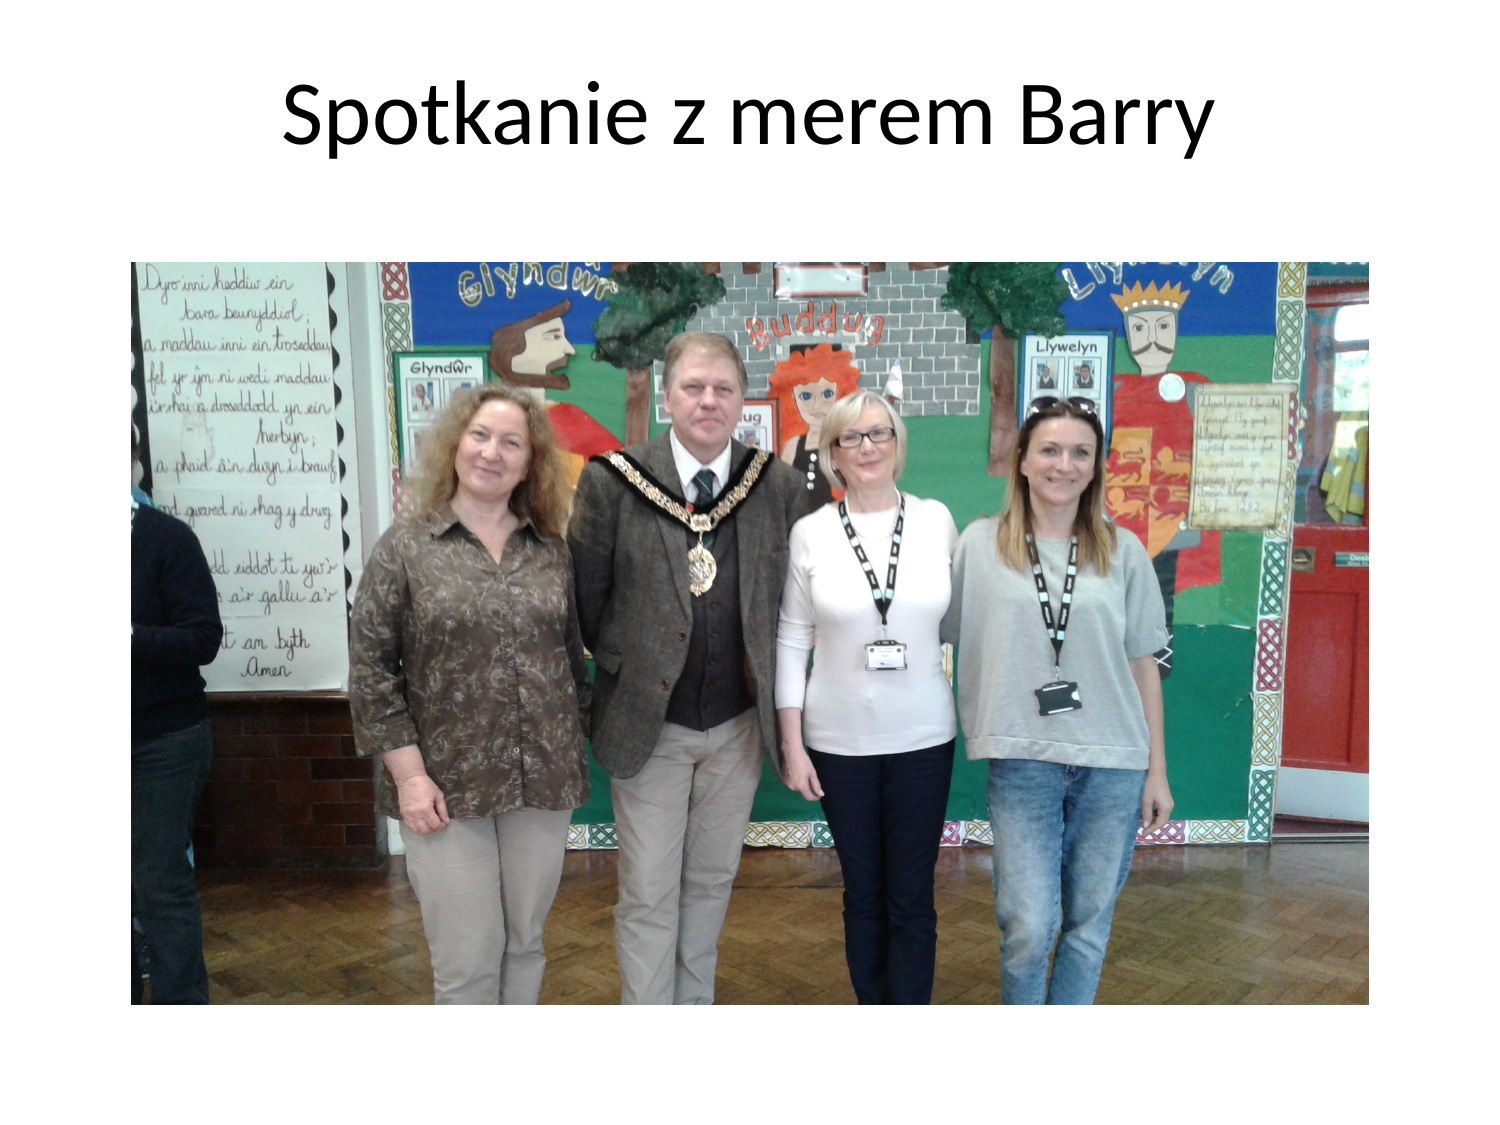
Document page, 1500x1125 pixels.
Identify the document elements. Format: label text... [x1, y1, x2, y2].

picture [131, 262, 1369, 1005]
title Spotkanie z merem Barry [75, 45, 1425, 233]
